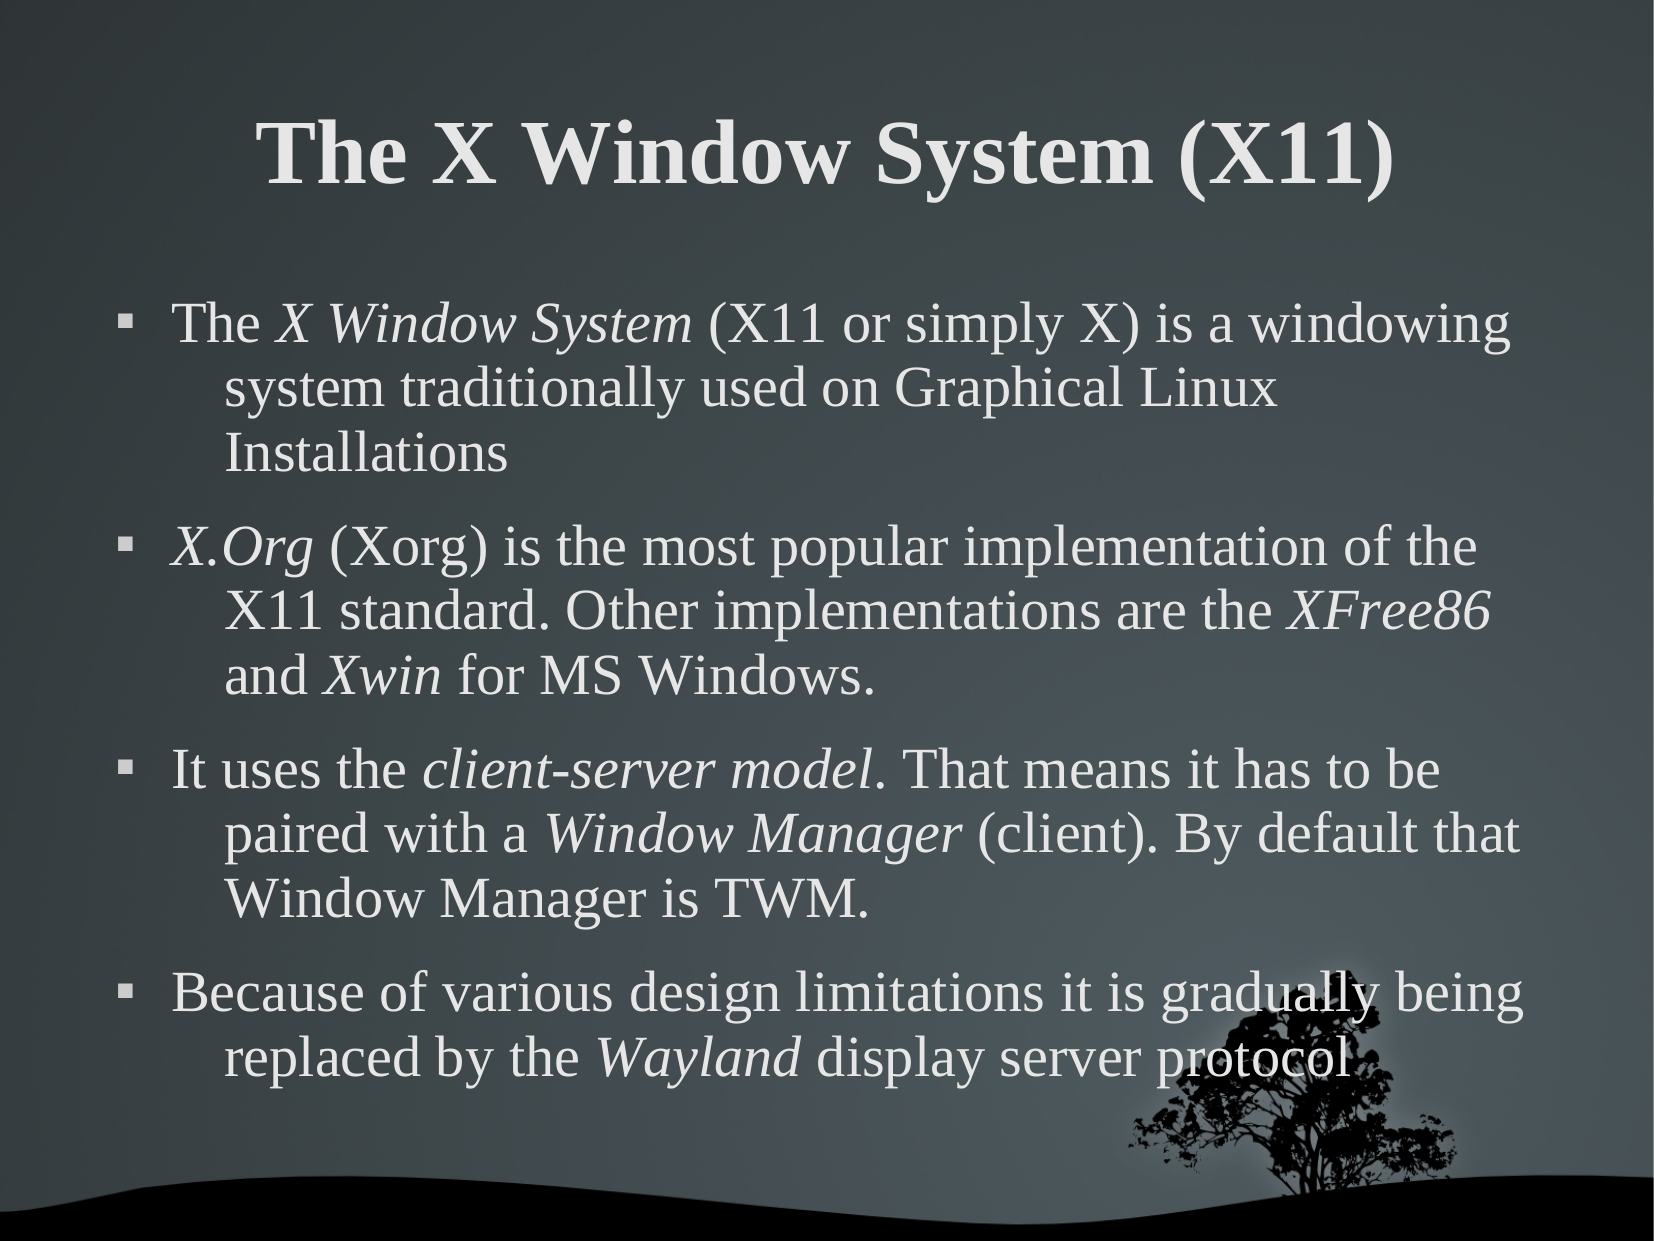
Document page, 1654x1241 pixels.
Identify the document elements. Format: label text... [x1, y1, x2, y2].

list The X Window System (X11 or simply X) is a windowing system traditionally used on Graphical Linux Installations X.Org (Xorg) is the most popular implementation of the X11 standard. Other implementations are the XFree86 and Xwin for MS Windows. It uses the client-server model. That means it has to be paired with a Window Manager (client). By default that Window Manager is TWM. Because of various design limitations it is gradually being replaced by the Wayland display server protocol [82, 290, 1571, 1148]
picture [0, 0, 1654, 1241]
title The X Window System (X11) [82, 49, 1571, 257]
